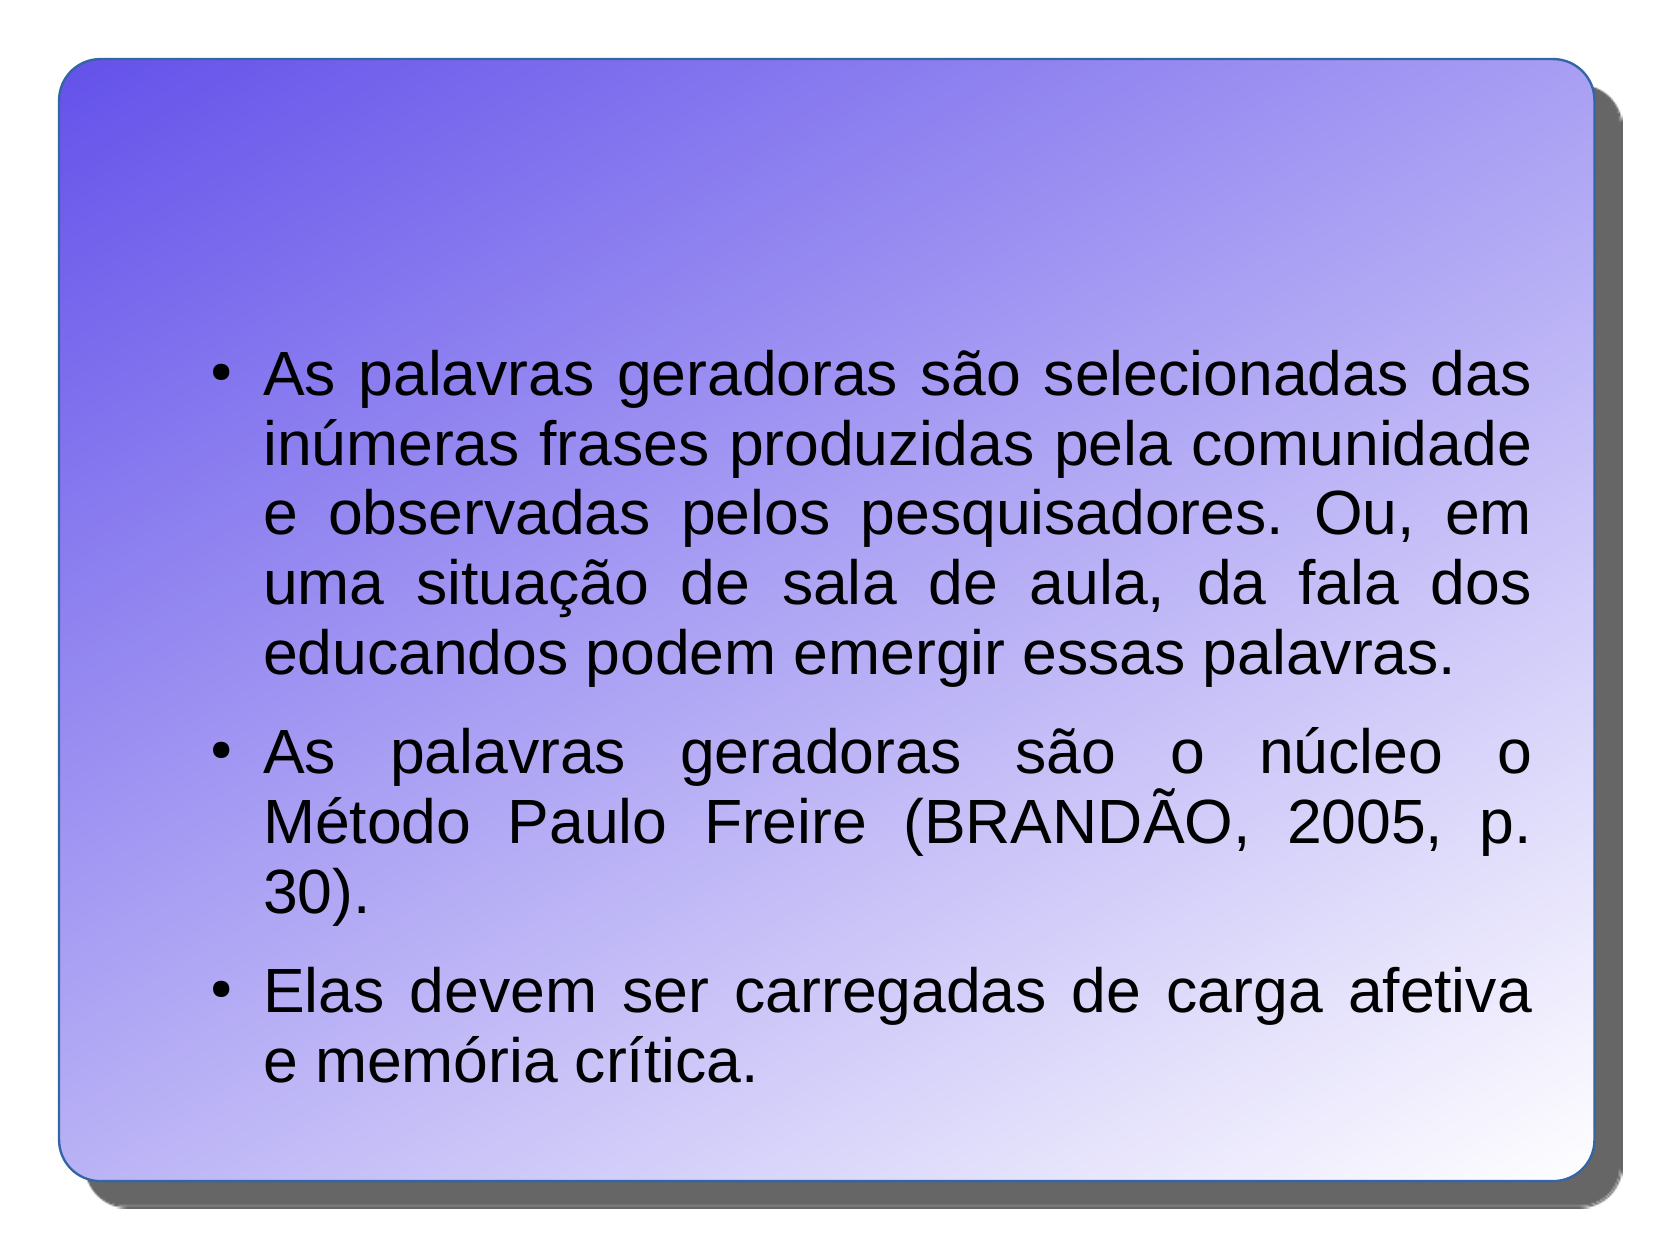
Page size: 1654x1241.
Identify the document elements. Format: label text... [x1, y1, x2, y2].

list As palavras geradoras são selecionadas das inúmeras frases produzidas pela comunidade e observadas pelos pesquisadores. Ou, em uma situação de sala de aula, da fala dos educandos podem emergir essas palavras. As palavras geradoras são o núcleo o Método Paulo Freire (BRANDÃO, 2005, p. 30). Elas devem ser carregadas de carga afetiva e memória crítica. [121, 338, 1534, 1127]
